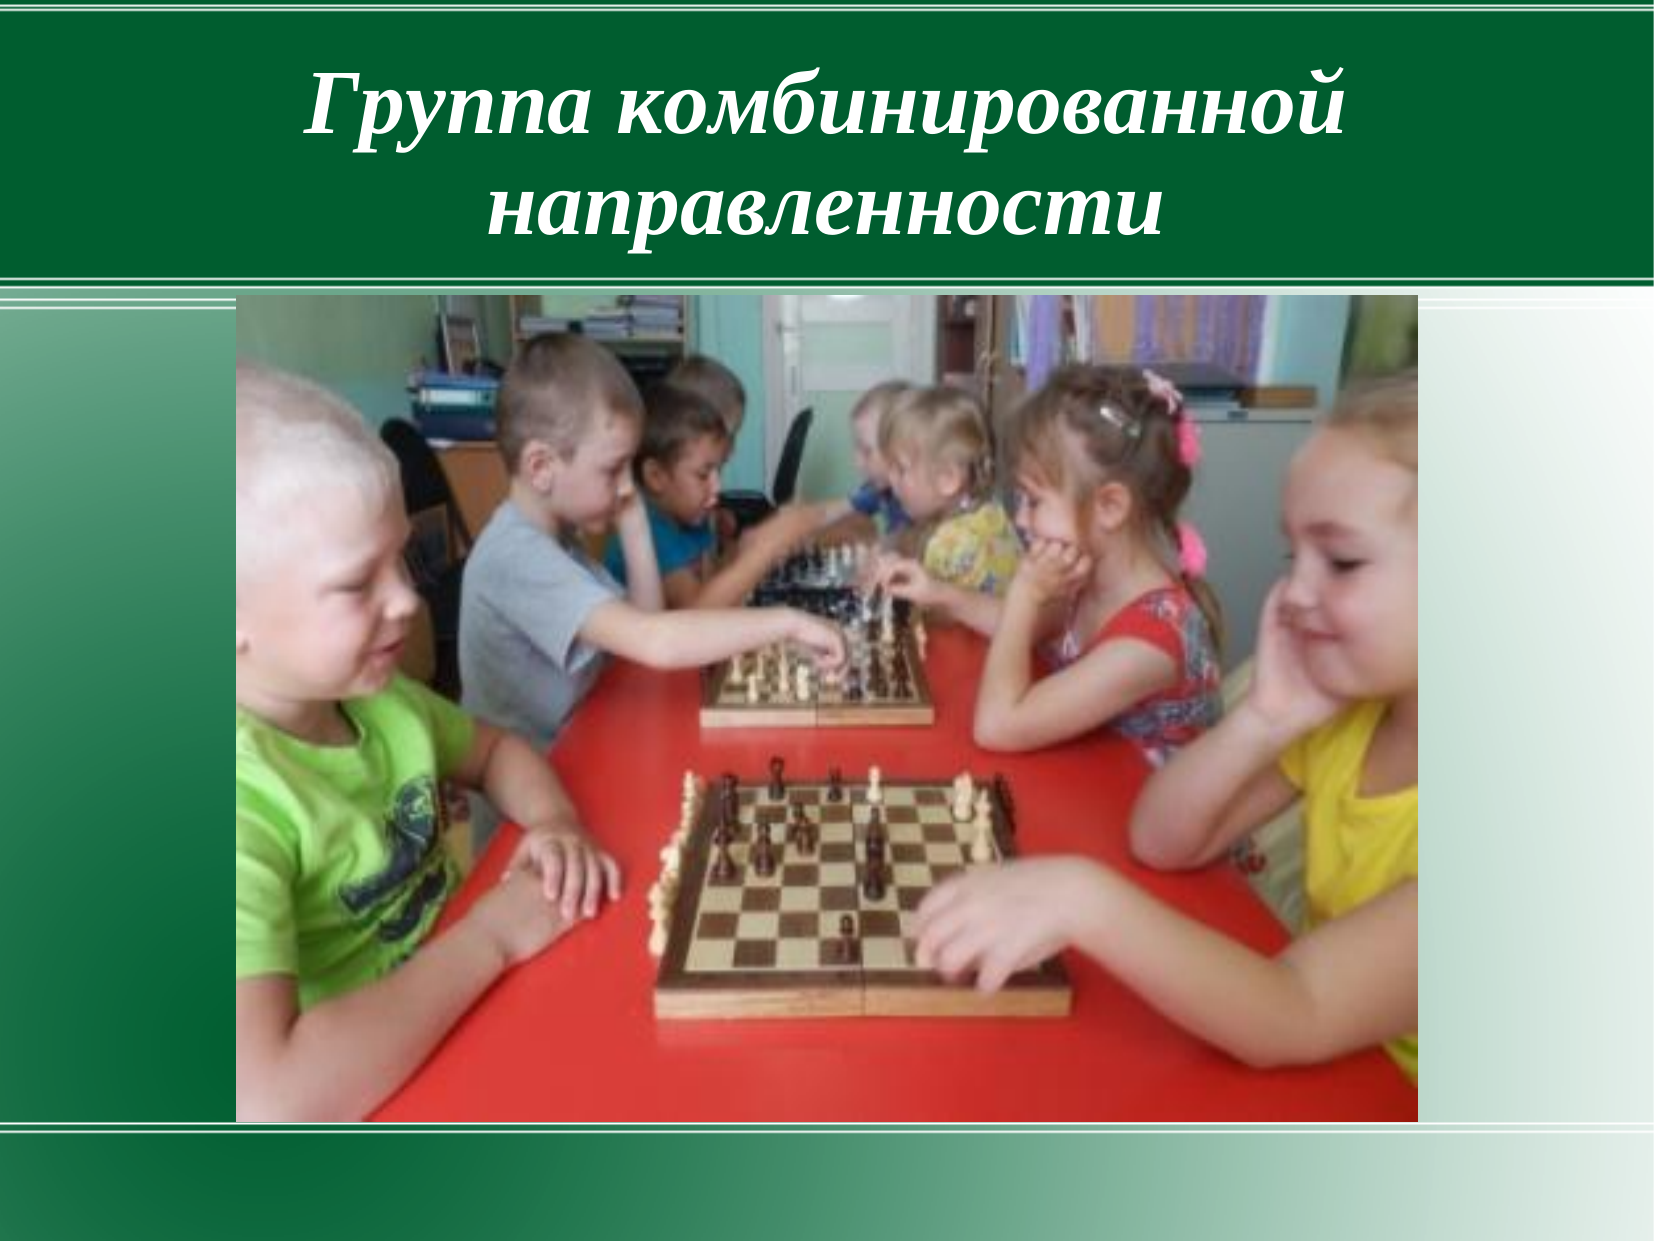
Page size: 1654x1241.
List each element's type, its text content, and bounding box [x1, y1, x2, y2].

title Группа комбинированной направленности [82, 49, 1571, 257]
picture [0, 0, 1654, 1241]
